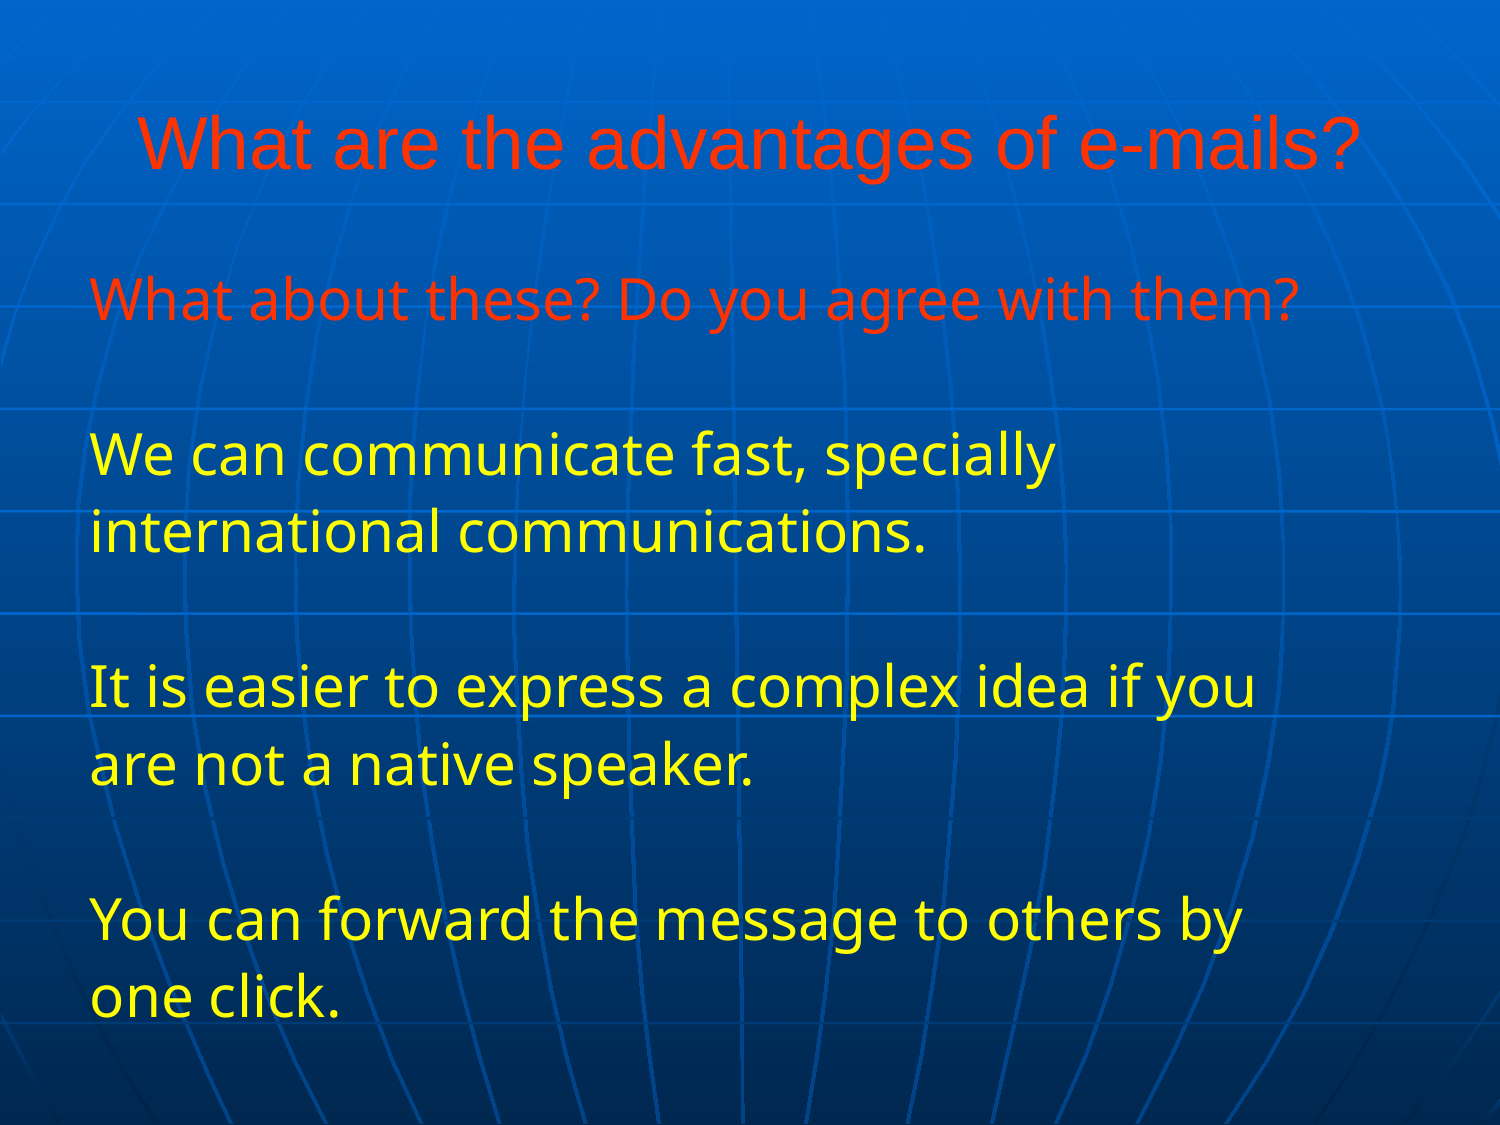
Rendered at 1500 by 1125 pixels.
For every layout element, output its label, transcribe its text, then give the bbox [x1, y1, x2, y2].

title What are the advantages of e-mails? [75, 37, 1425, 241]
list What about these? Do you agree with them? We can communicate fast, specially international communications. It is easier to express a complex idea if you are not a native speaker. You can forward the message to others by one click. [75, 262, 1433, 1125]
